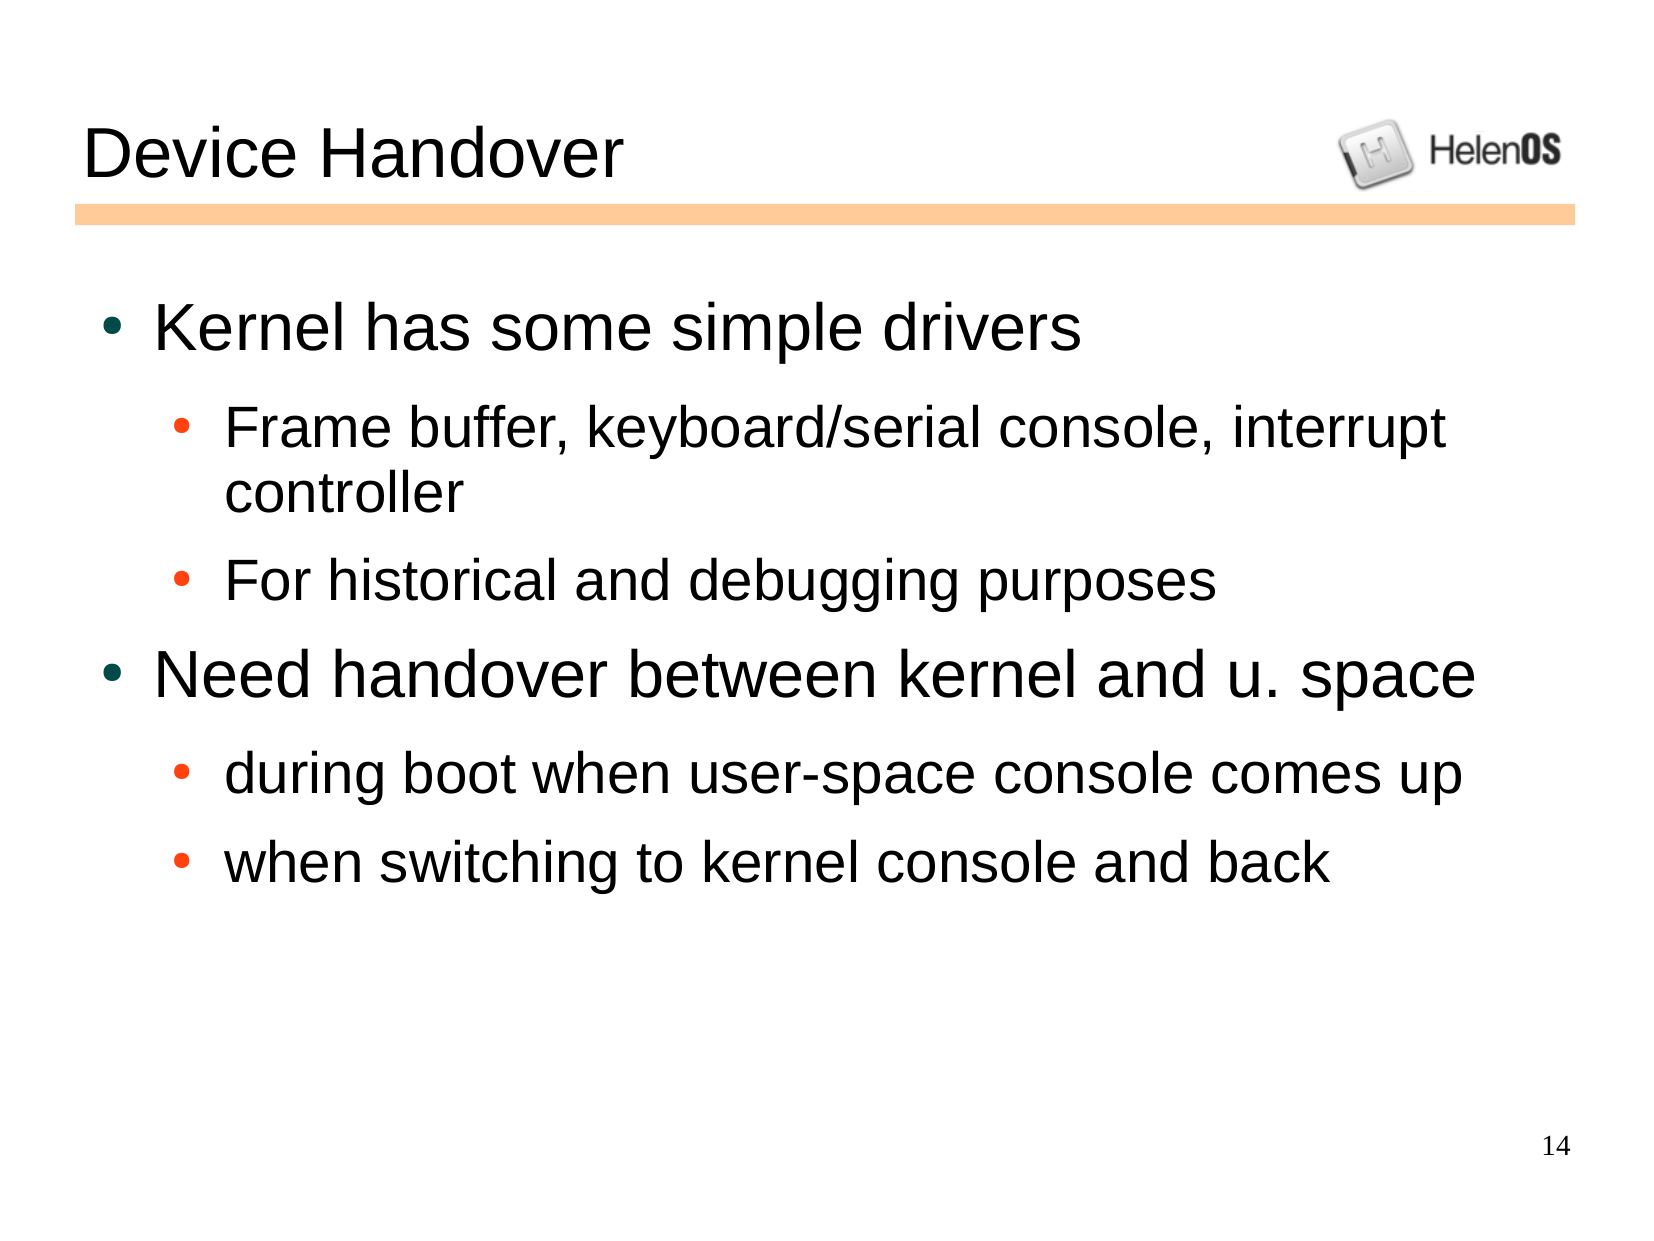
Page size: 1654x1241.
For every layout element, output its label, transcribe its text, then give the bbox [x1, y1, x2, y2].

list Kernel has some simple drivers Frame buffer, keyboard/serial console, interrupt controller For historical and debugging purposes Need handover between kernel and u. space during boot when user-space console comes up when switching to kernel console and back [82, 290, 1571, 1109]
title Device Handover [82, 49, 1571, 257]
